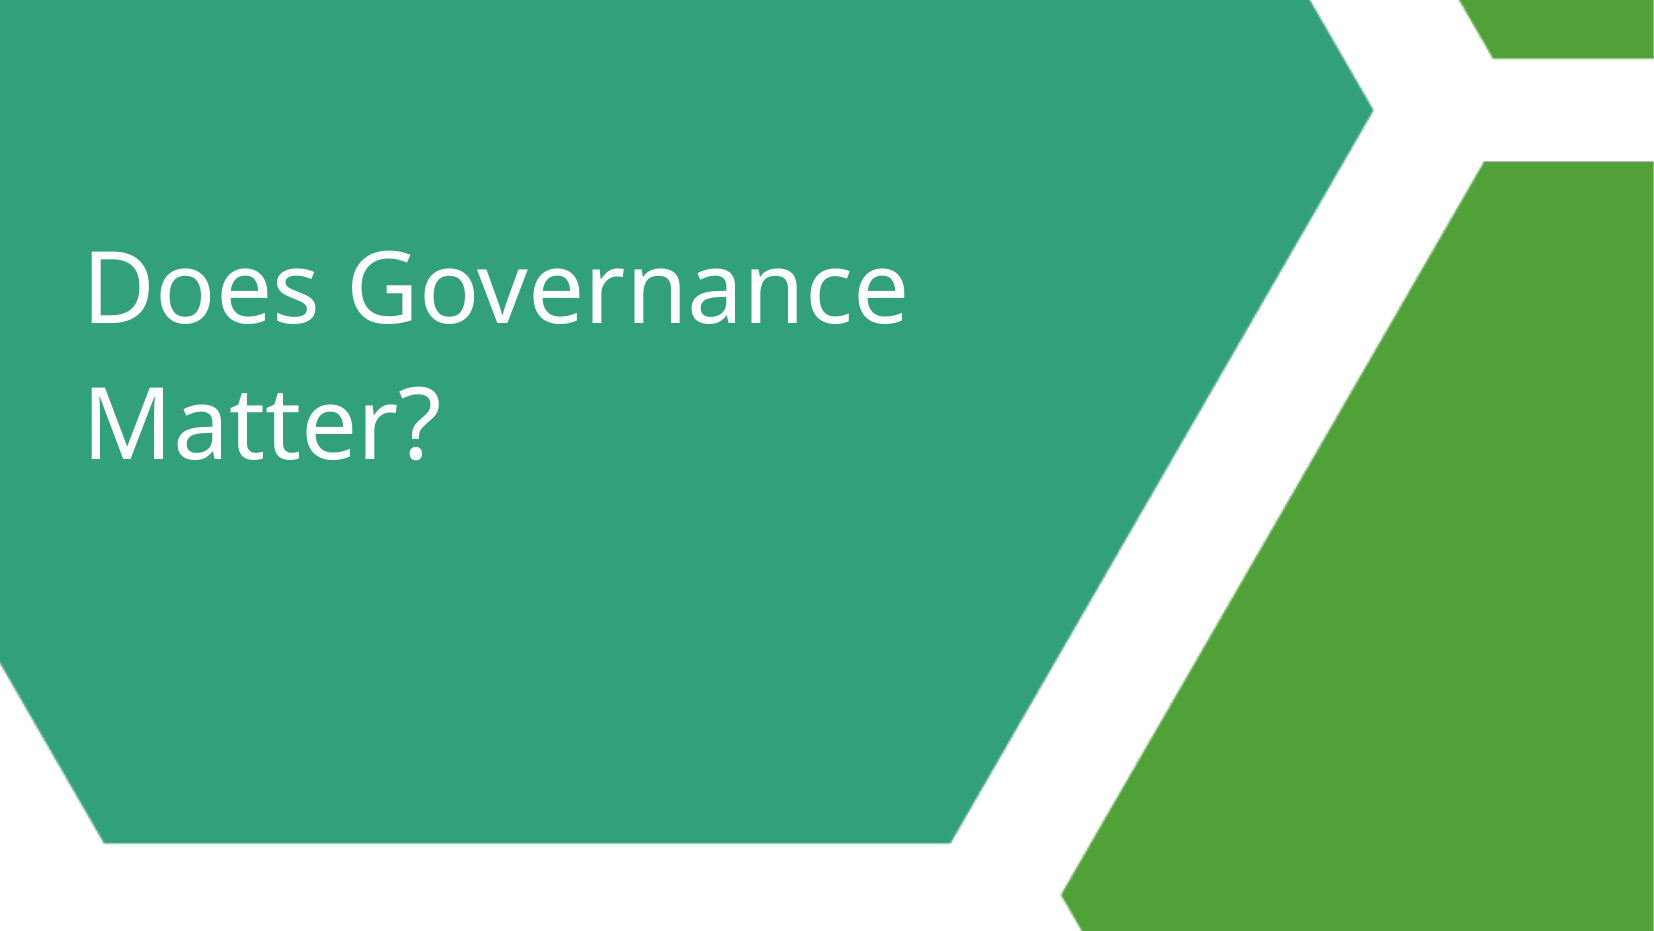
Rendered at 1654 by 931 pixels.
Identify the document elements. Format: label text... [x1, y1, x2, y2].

picture [0, 0, 1654, 931]
title Does Governance Matter? [82, 219, 1218, 486]
